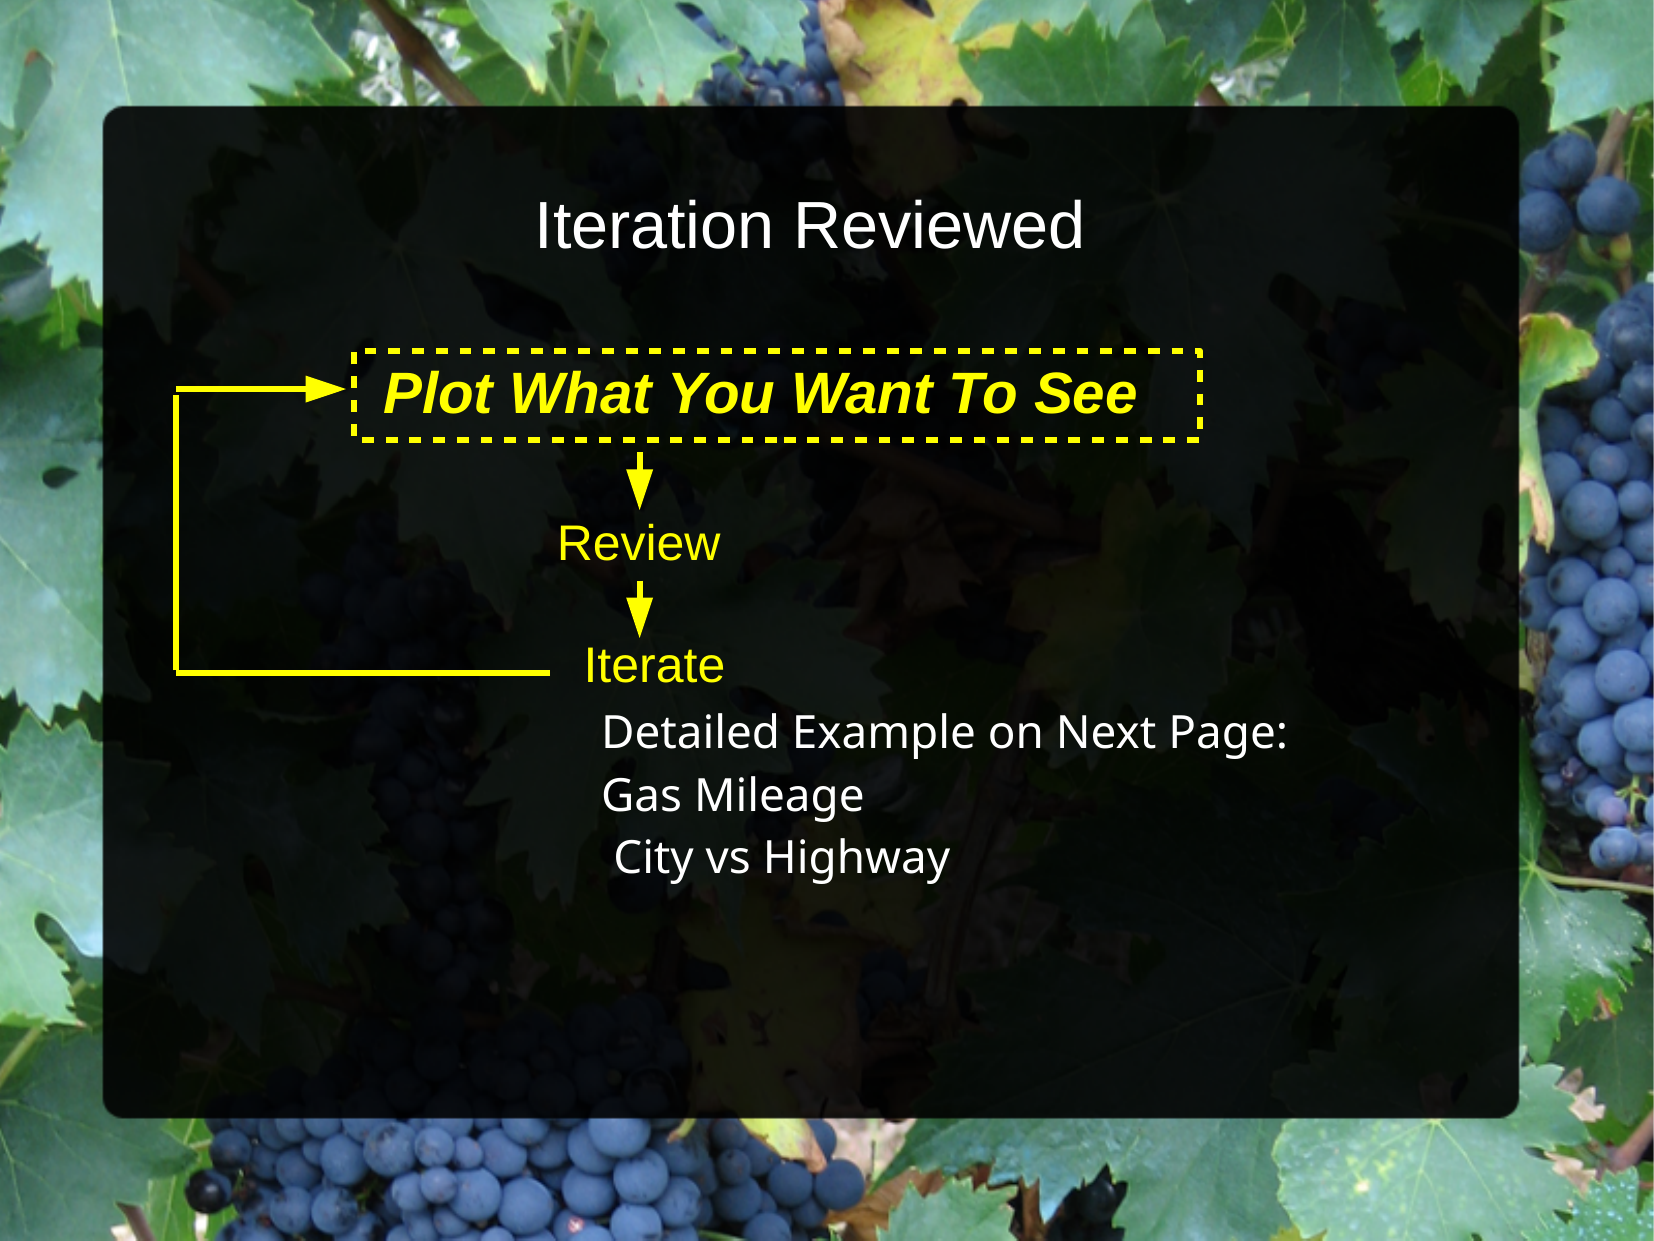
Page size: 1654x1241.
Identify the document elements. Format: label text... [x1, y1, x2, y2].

text_box Plot What You Want To See [354, 350, 1201, 440]
text_box Review [542, 508, 740, 579]
picture [0, 0, 1654, 1241]
title Iteration Reviewed [491, 187, 1130, 263]
text_box Detailed Example on Next Page: Gas Mileage City vs Highway [562, 692, 1351, 931]
text_box Iterate [568, 630, 751, 692]
